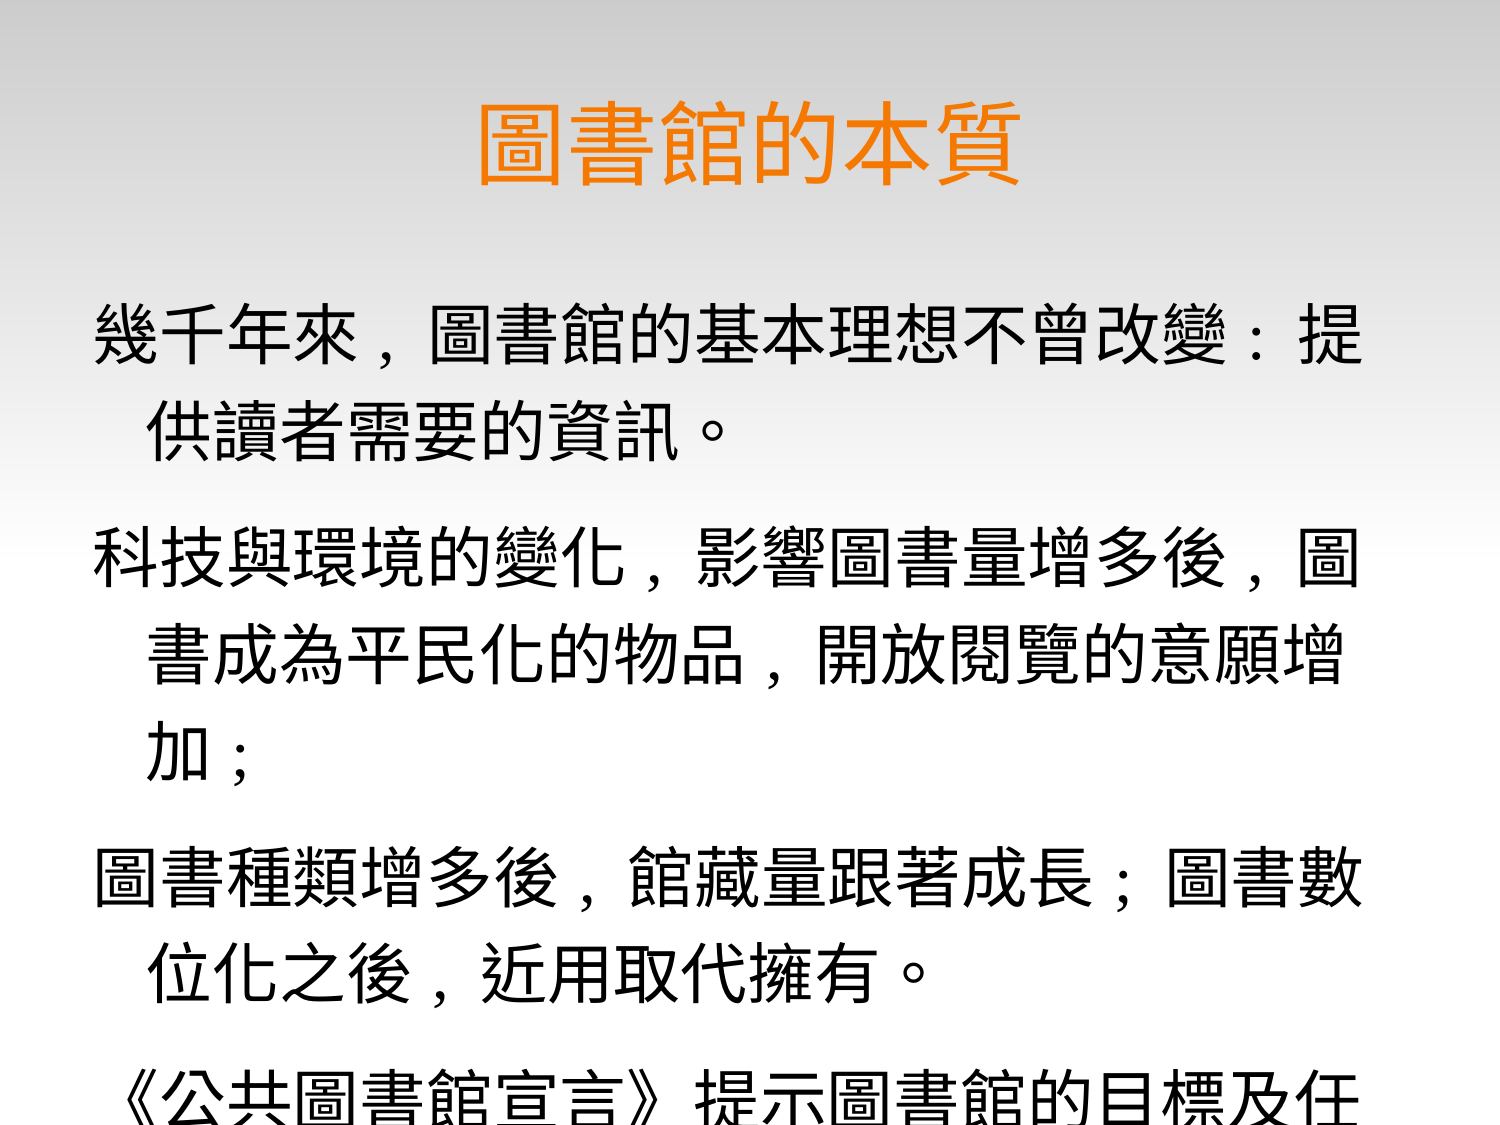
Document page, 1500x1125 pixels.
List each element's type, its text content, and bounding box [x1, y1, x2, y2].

title 圖書館的本質 [75, 44, 1425, 233]
list 幾千年來, 圖書館的基本理想不曾改變: 提供讀者需要的資訊。 科技與環境的變化, 影響圖書量增多後, 圖書成為平民化的物品, 開放閱覽的意願增加; 圖書種類增多後, 館藏量跟著成長; 圖書數位化之後, 近用取代擁有。 《公共圖書館宣言》提示圖書館的目標及任務 [75, 282, 1426, 1125]
